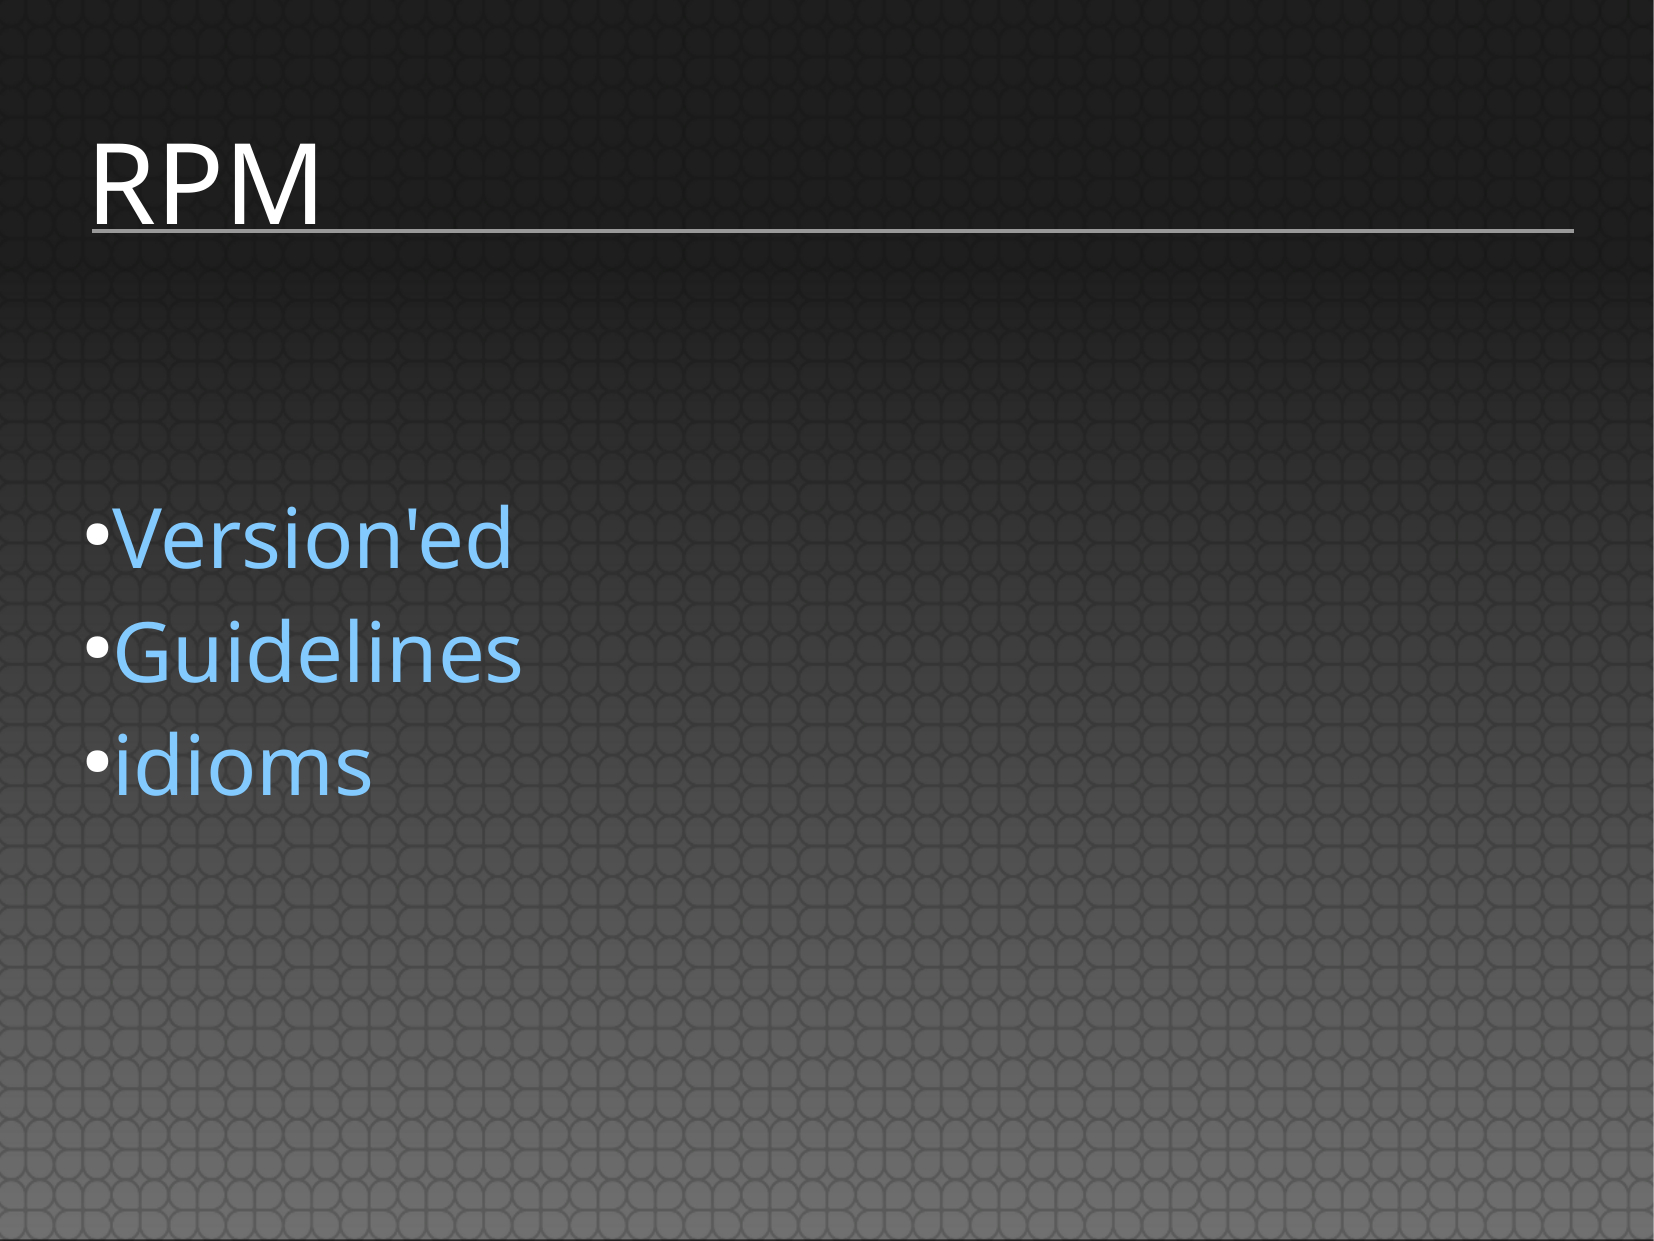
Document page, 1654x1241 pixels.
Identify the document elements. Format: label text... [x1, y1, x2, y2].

subtitle Version'ed Guidelines idioms [82, 290, 1571, 1010]
picture [0, 0, 1654, 1241]
title RPM [86, 112, 1576, 249]
